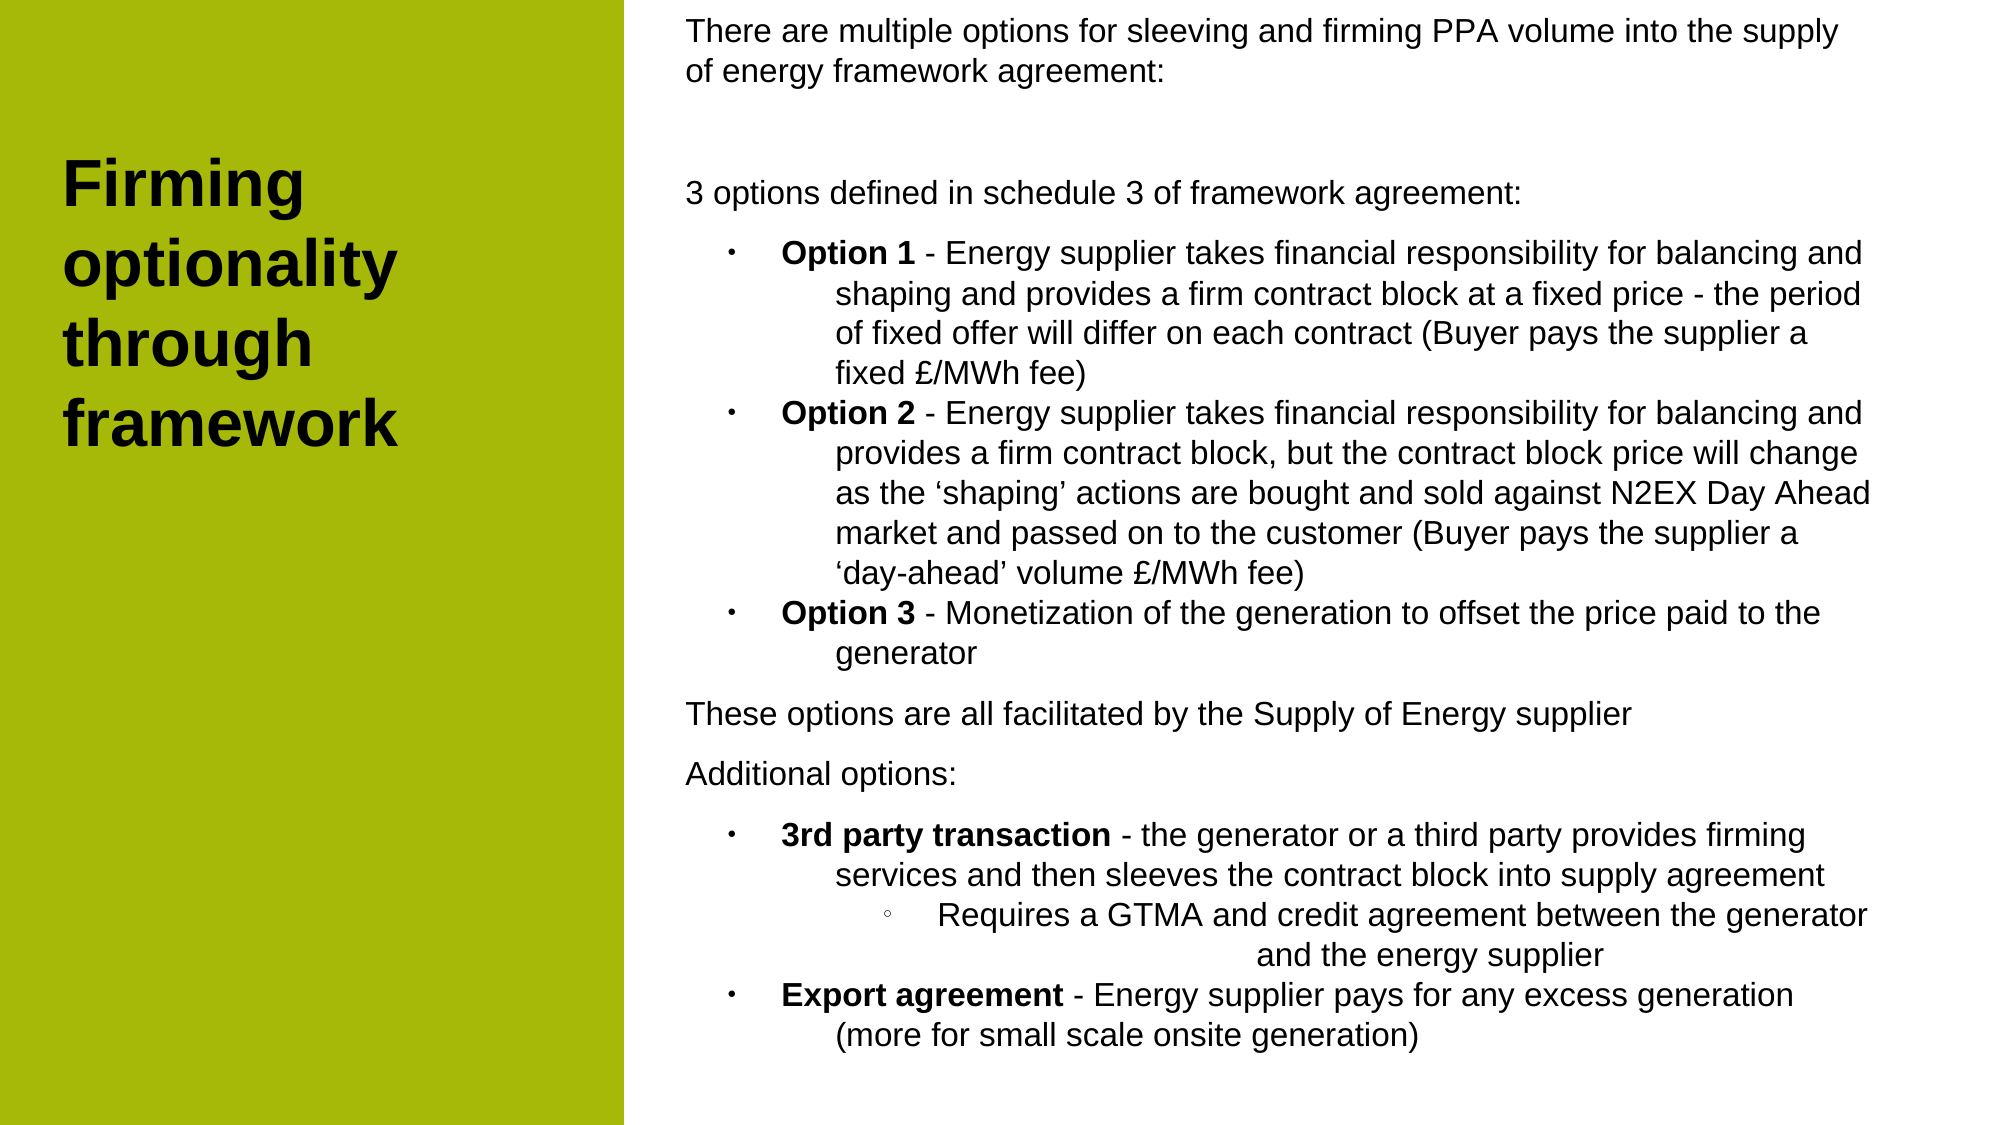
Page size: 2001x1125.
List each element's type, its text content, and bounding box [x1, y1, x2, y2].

title There are multiple options for sleeving and firming PPA volume into the supply of energy framework agreement: 3 options defined in schedule 3 of framework agreement: Option 1 - Energy supplier takes financial responsibility for balancing and shaping and provides a firm contract block at a fixed price - the period of fixed offer will differ on each contract (Buyer pays the supplier a fixed £/MWh fee) Option 2 - Energy supplier takes financial responsibility for balancing and provides a firm contract block, but the contract block price will change as the ‘shaping’ actions are bought and sold against N2EX Day Ahead market and passed on to the customer (Buyer pays the supplier a ‘day-ahead’ volume £/MWh fee) Option 3 - Monetization of the generation to offset the price paid to the generator These options are all facilitated by the Supply of Energy supplier Additional options: 3rd party transaction - the generator or a third party provides firming services and then sleeves the contract block into supply agreement Requires a GTMA and credit agreement between the generator and the energy supplier Export agreement - Energy supplier pays for any excess generation (more for small scale onsite generation) [685, 9, 1876, 1079]
title Firming optionality through framework [62, 139, 564, 279]
